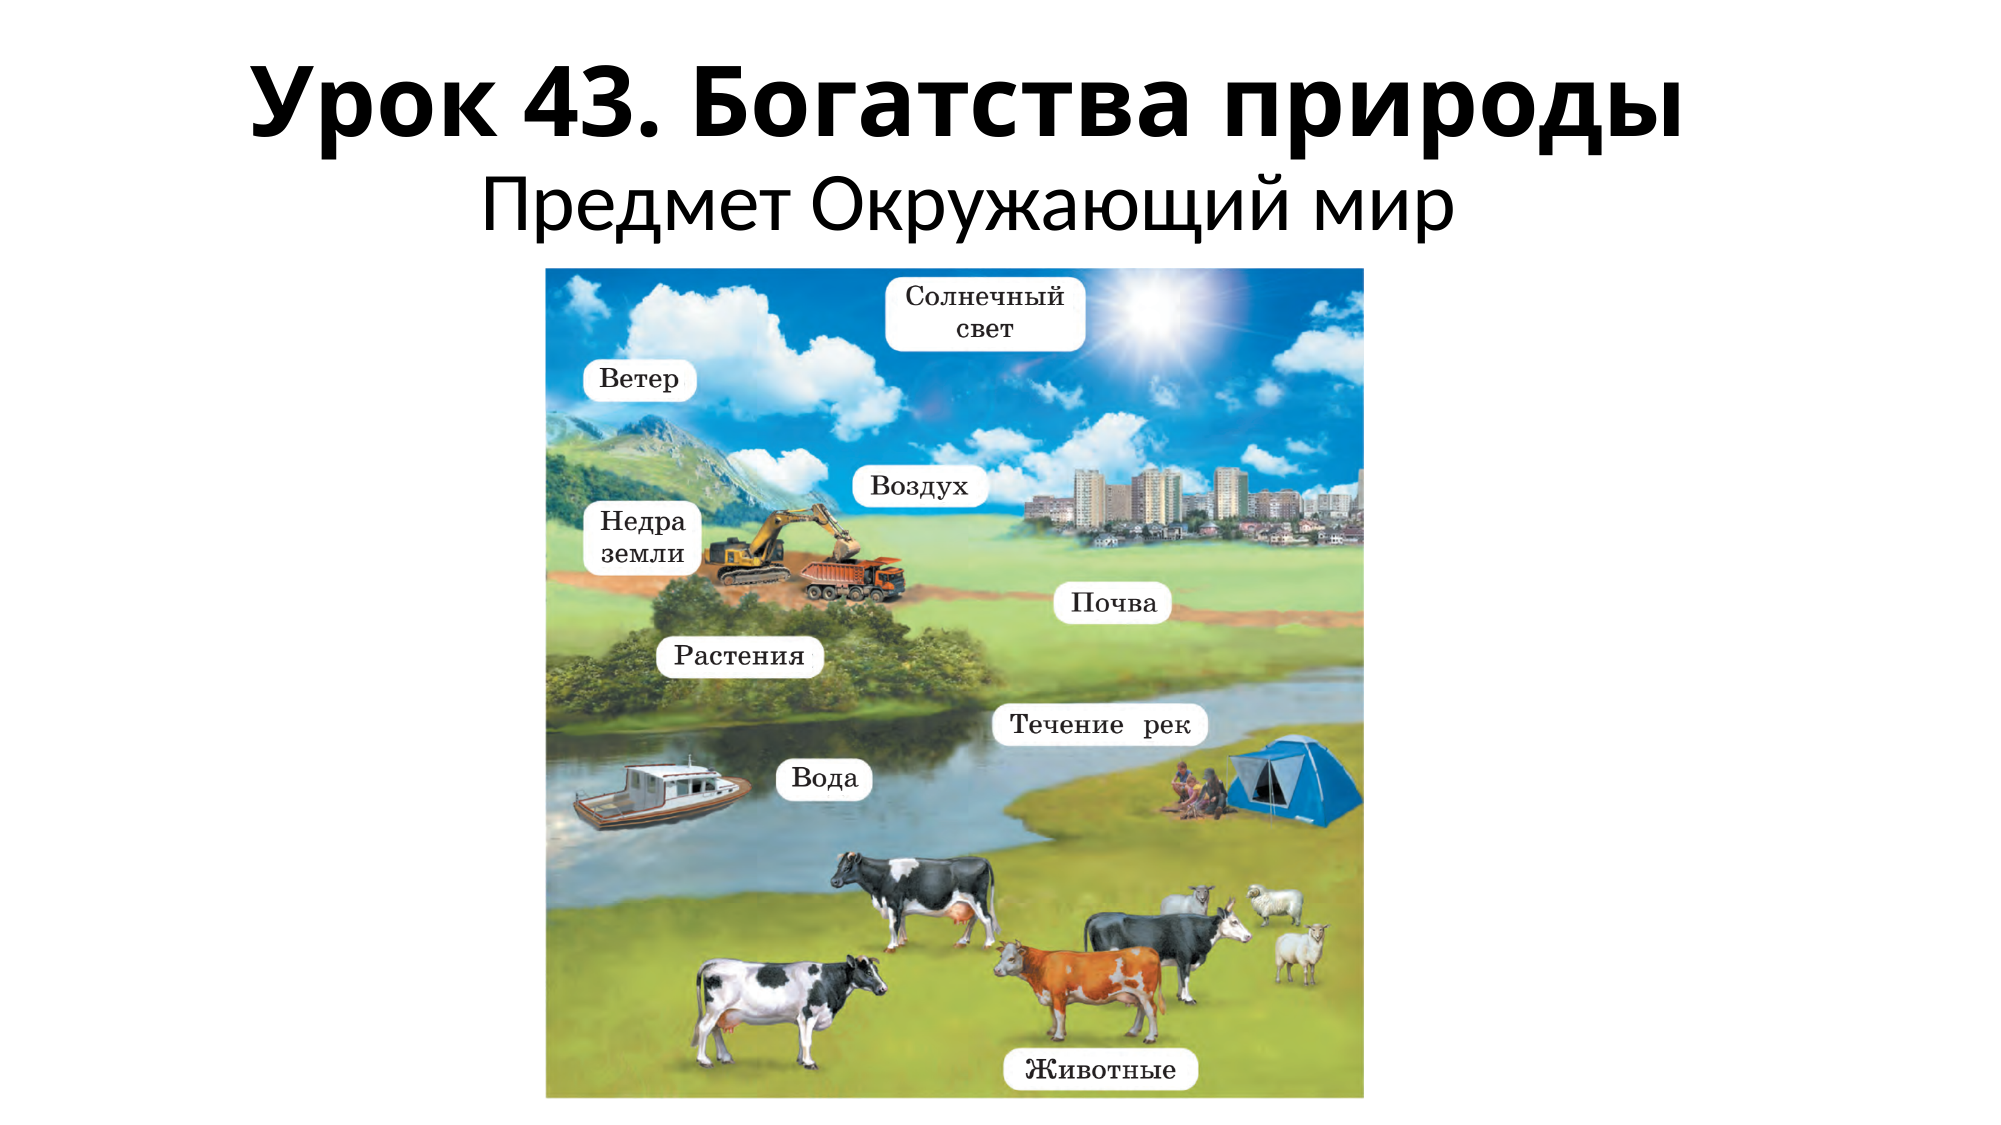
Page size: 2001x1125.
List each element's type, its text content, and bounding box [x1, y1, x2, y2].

picture [540, 259, 1371, 1109]
subtitle Предмет Окружающий мир [218, 151, 1719, 260]
title Урок 43. Богатства природы [218, 38, 1719, 151]
